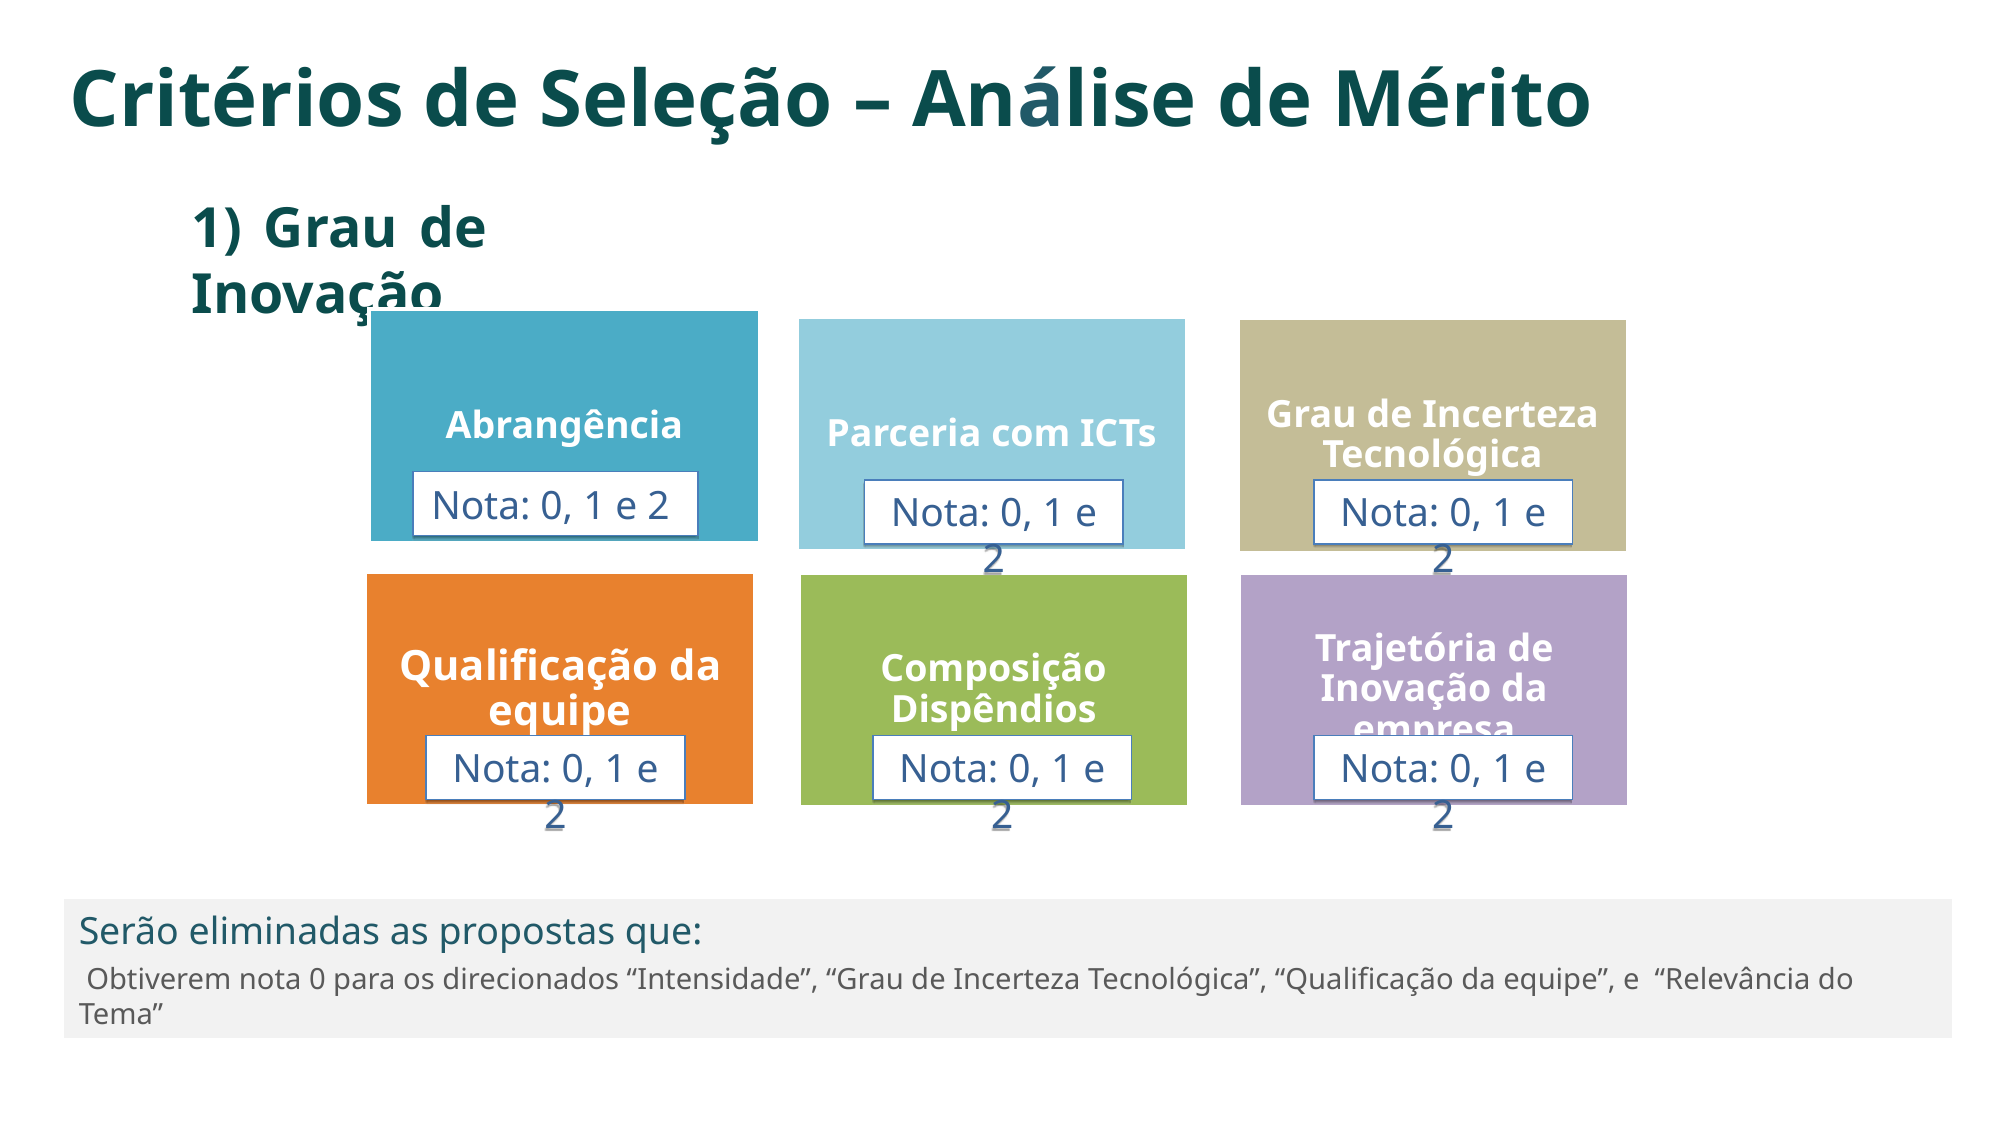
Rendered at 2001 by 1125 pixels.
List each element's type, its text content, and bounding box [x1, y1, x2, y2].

text_box Grau de Incerteza Tecnológica [1237, 318, 1628, 553]
text_box Nota: 0, 1 e 2 [413, 472, 698, 536]
text_box Qualificação da equipe [365, 571, 756, 807]
text_box Nota: 0, 1 e 2 [865, 480, 1123, 544]
text_box Abrangência [369, 308, 760, 544]
text_box Parceria com ICTs [796, 316, 1188, 552]
text_box Nota: 0, 1 e 2 [426, 736, 685, 800]
text_box Nota: 0, 1 e 2 [1314, 480, 1572, 544]
text_box 1) Grau de Inovação [177, 184, 581, 333]
text_box Composição Dispêndios [798, 572, 1189, 807]
text_box Nota: 0, 1 e 2 [1314, 736, 1573, 800]
text_box Serão eliminadas as propostas que: Obtiverem nota 0 para os direcionados “Intensidade”, “Grau de Incerteza Tecnológica”, “Qualificação da equipe”, e “Relevância do Tema” [64, 899, 1952, 1038]
text_box Critérios de Seleção – Análise de Mérito [49, 21, 1938, 170]
text_box Trajetória de Inovação da empresa [1239, 572, 1630, 807]
text_box Nota: 0, 1 e 2 [873, 736, 1131, 800]
